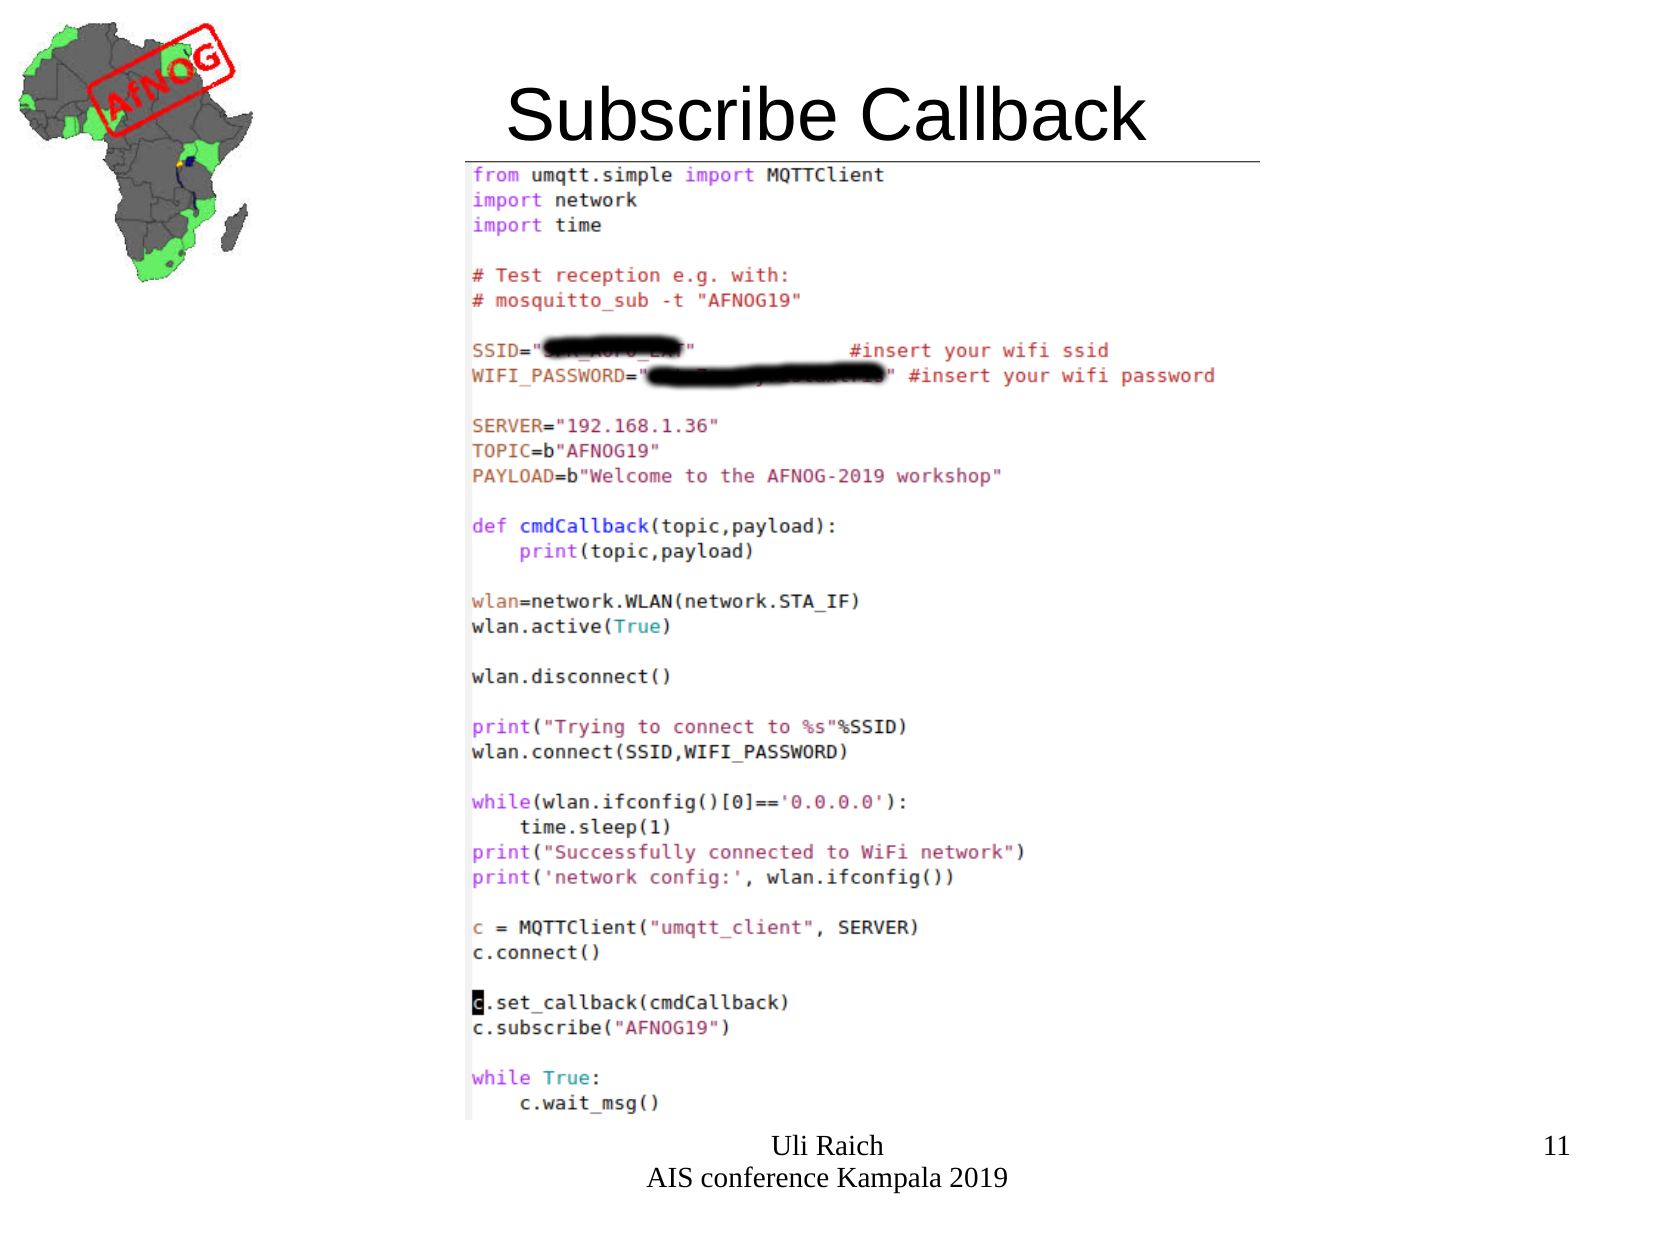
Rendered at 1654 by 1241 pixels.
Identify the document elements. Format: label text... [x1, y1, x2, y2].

title Subscribe Callback [82, 49, 1571, 181]
picture [9, 0, 259, 291]
picture [465, 161, 1260, 1120]
